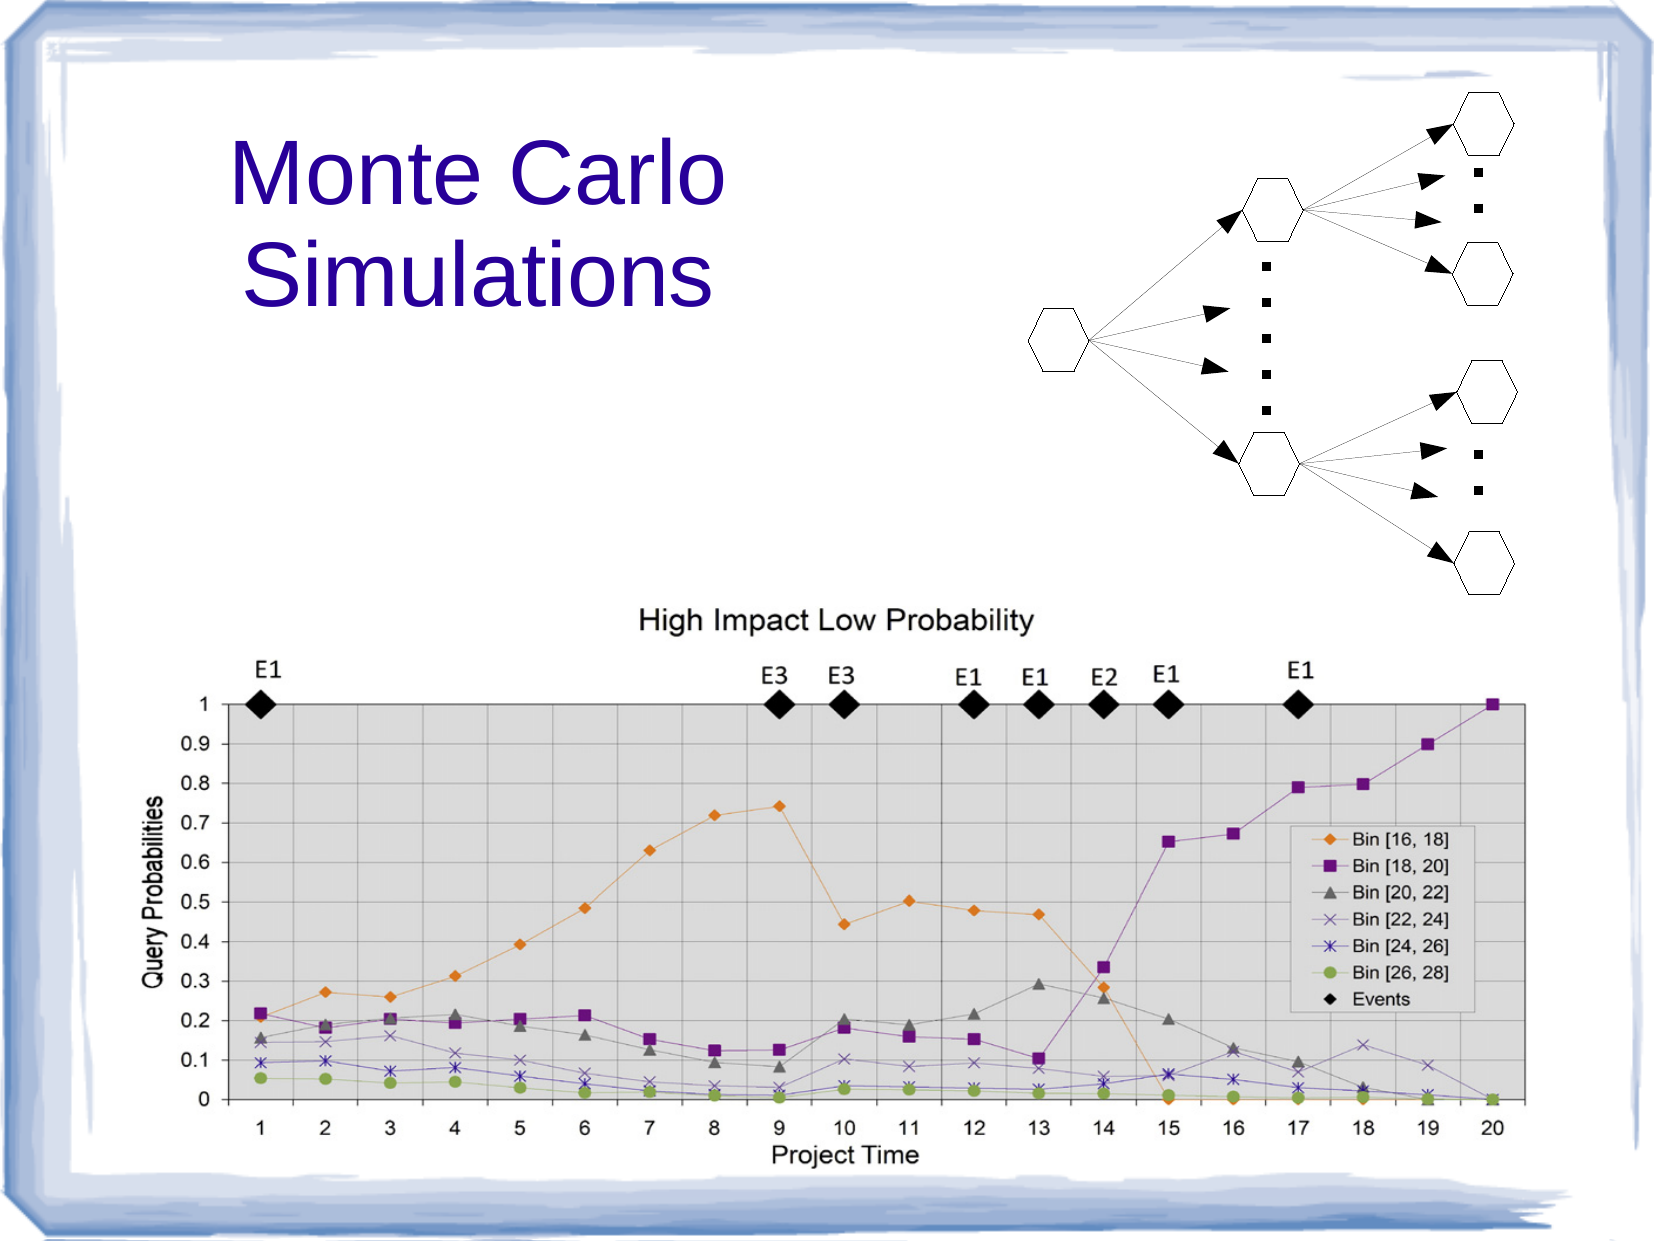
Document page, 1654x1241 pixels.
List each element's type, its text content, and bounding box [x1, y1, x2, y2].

text_box [1448, 450, 1510, 514]
text_box [1452, 242, 1514, 306]
text_box [1028, 308, 1089, 372]
picture [0, 0, 1654, 1241]
title Monte Carlo Simulations [88, 121, 869, 327]
text_box [1448, 167, 1510, 231]
text_box [1238, 432, 1300, 496]
text_box [1457, 360, 1518, 424]
text_box [1454, 531, 1515, 595]
text_box [1242, 178, 1303, 242]
text_box [1236, 261, 1297, 419]
text_box [1453, 92, 1515, 156]
